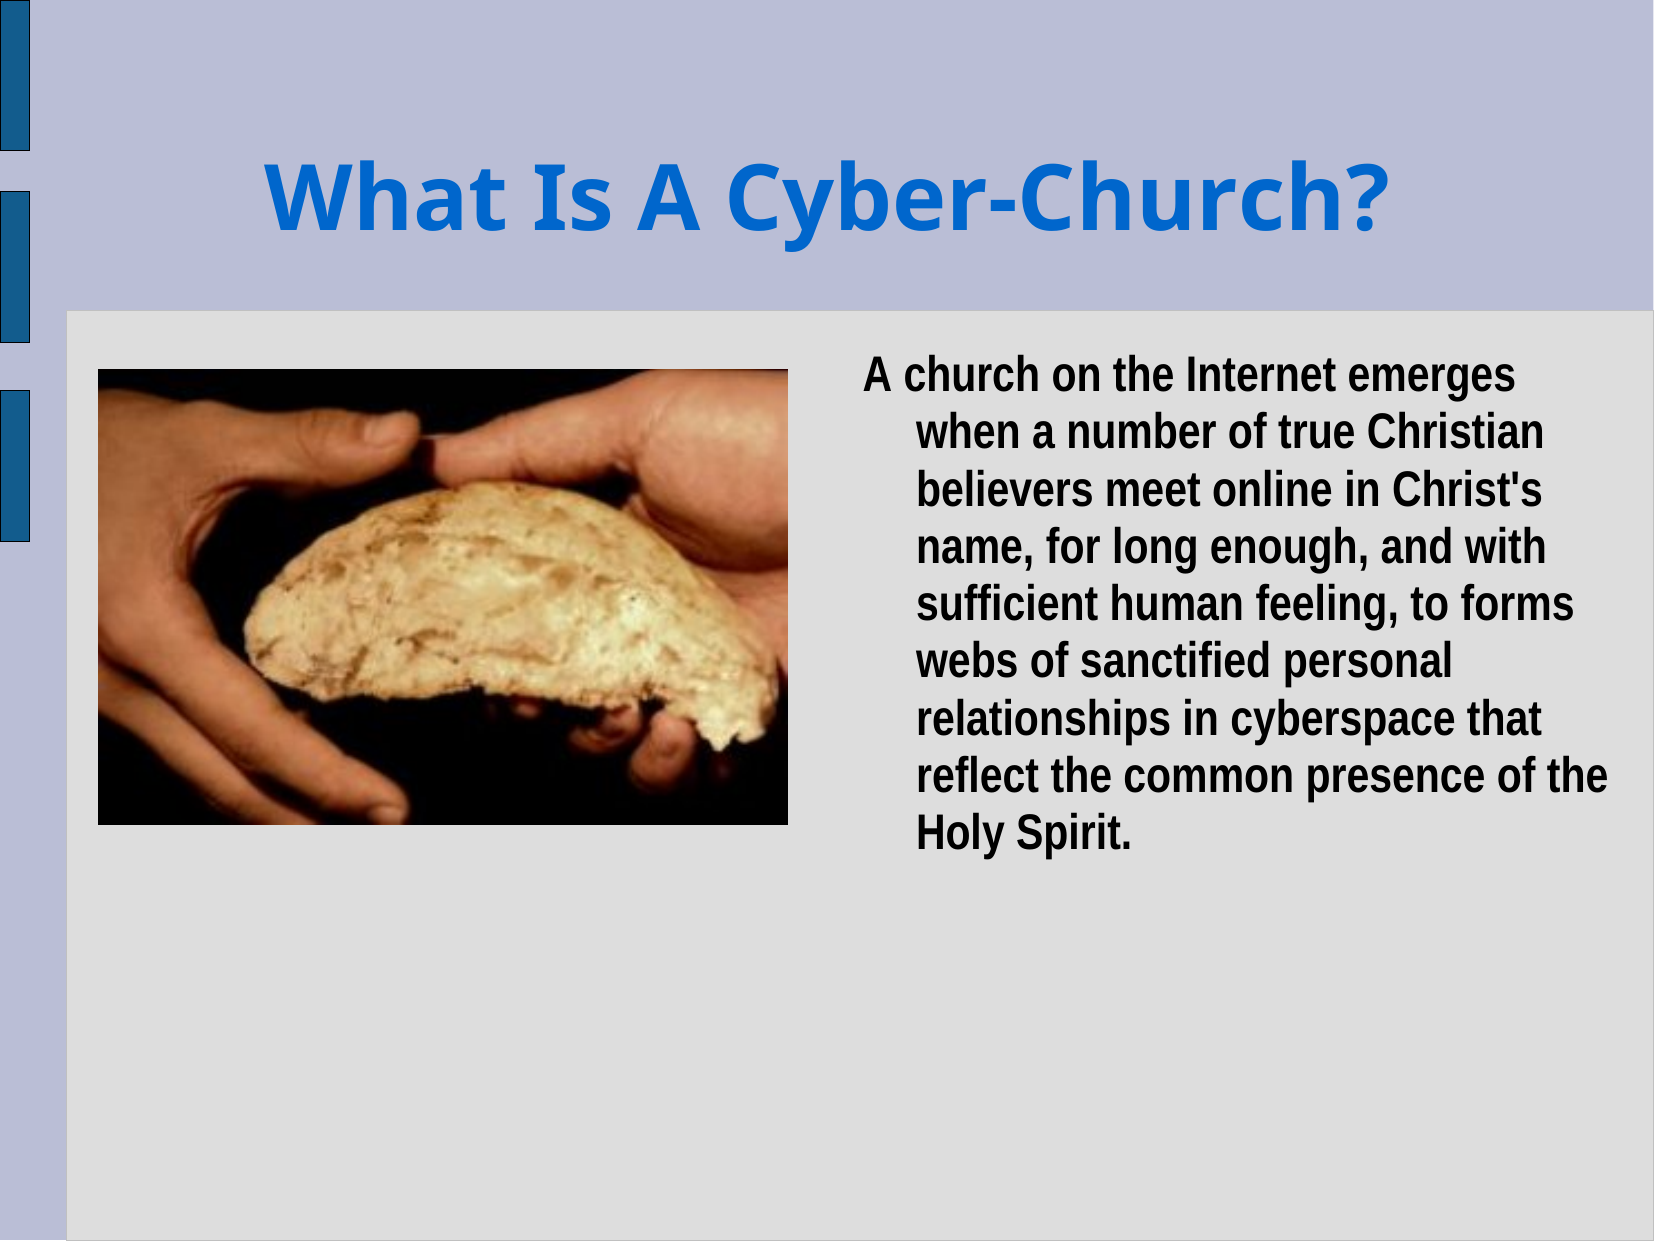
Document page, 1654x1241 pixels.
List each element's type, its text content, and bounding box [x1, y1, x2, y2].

picture [98, 369, 788, 826]
title What Is A Cyber-Church? [121, 91, 1534, 299]
list A church on the Internet emerges when a number of true Christian believers meet online in Christ's name, for long enough, and with sufficient human feeling, to forms webs of sanctified personal relationships in cyberspace that reflect the common presence of the Holy Spirit. [845, 344, 1613, 1127]
